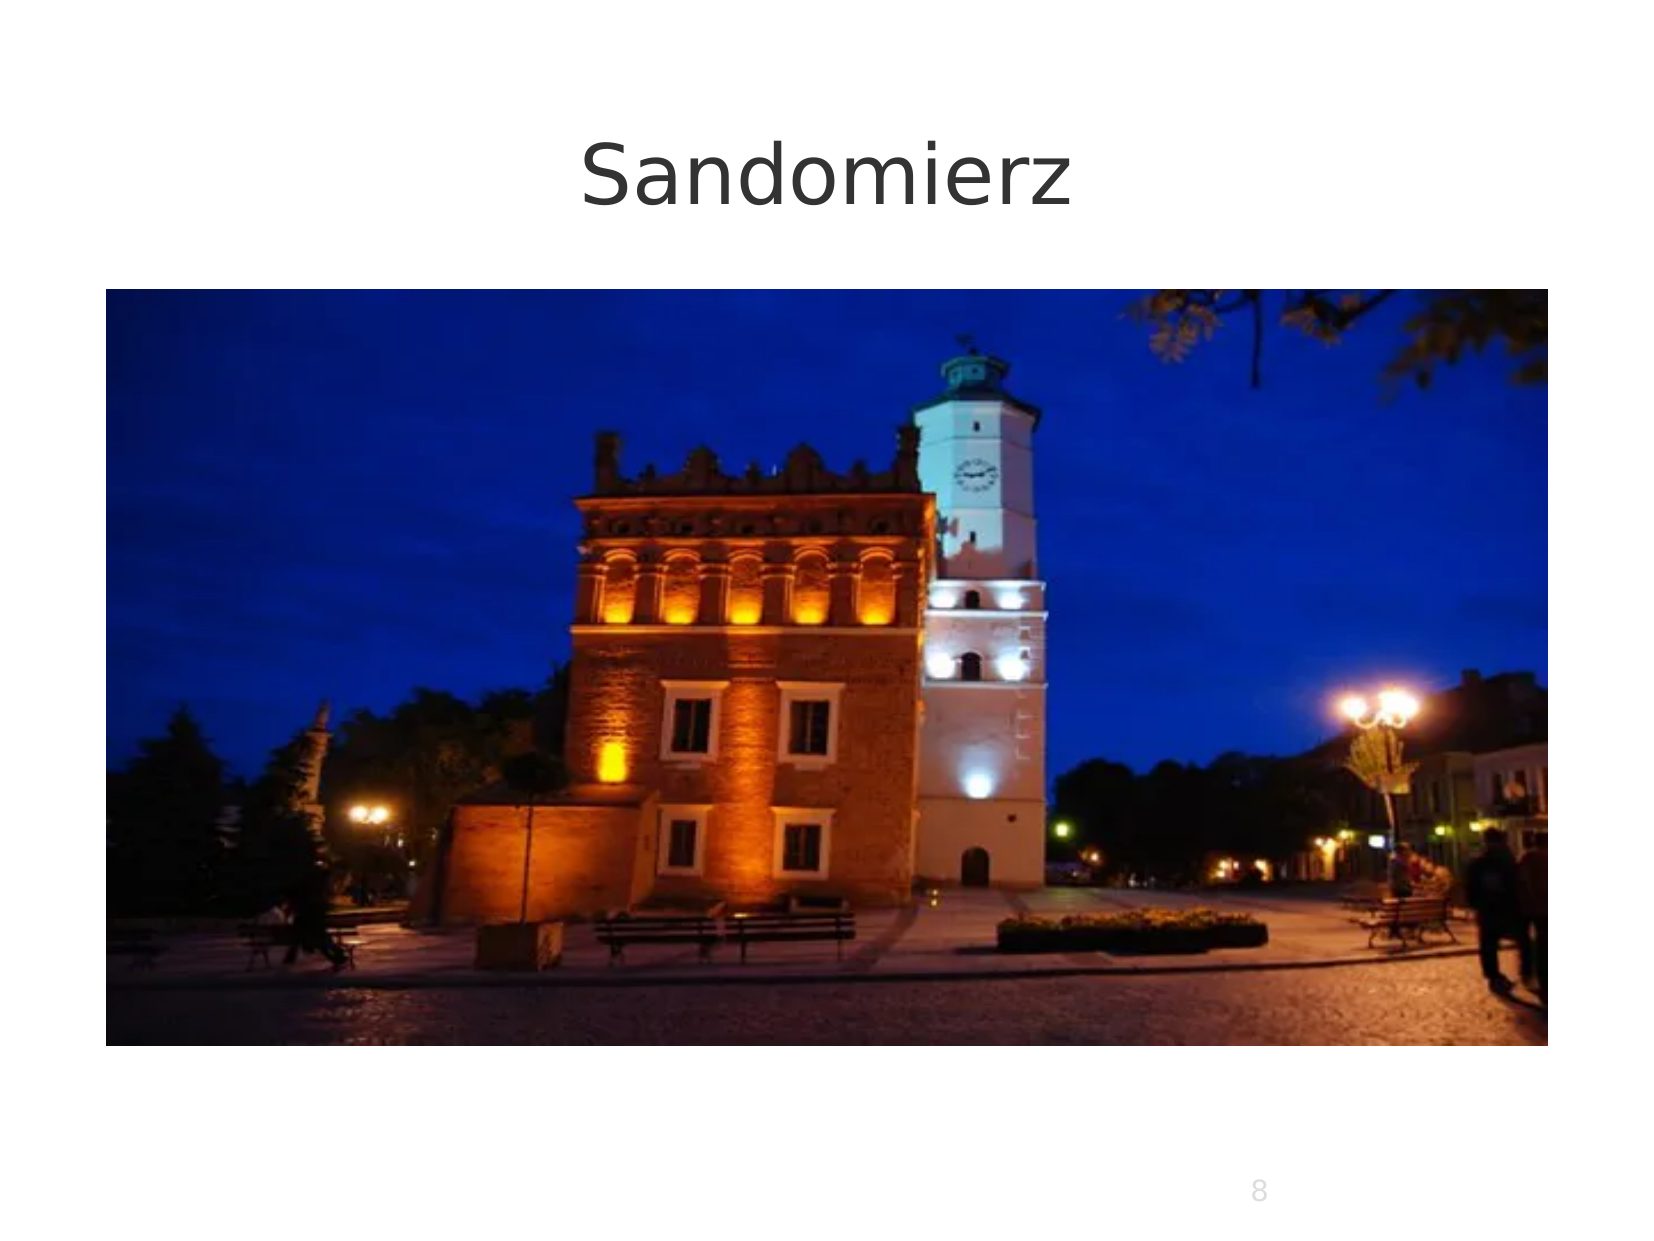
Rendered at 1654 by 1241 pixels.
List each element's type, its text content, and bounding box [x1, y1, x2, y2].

picture [106, 289, 1548, 1046]
text_box [1250, 1172, 1636, 1241]
title Sandomierz [114, 73, 1539, 271]
